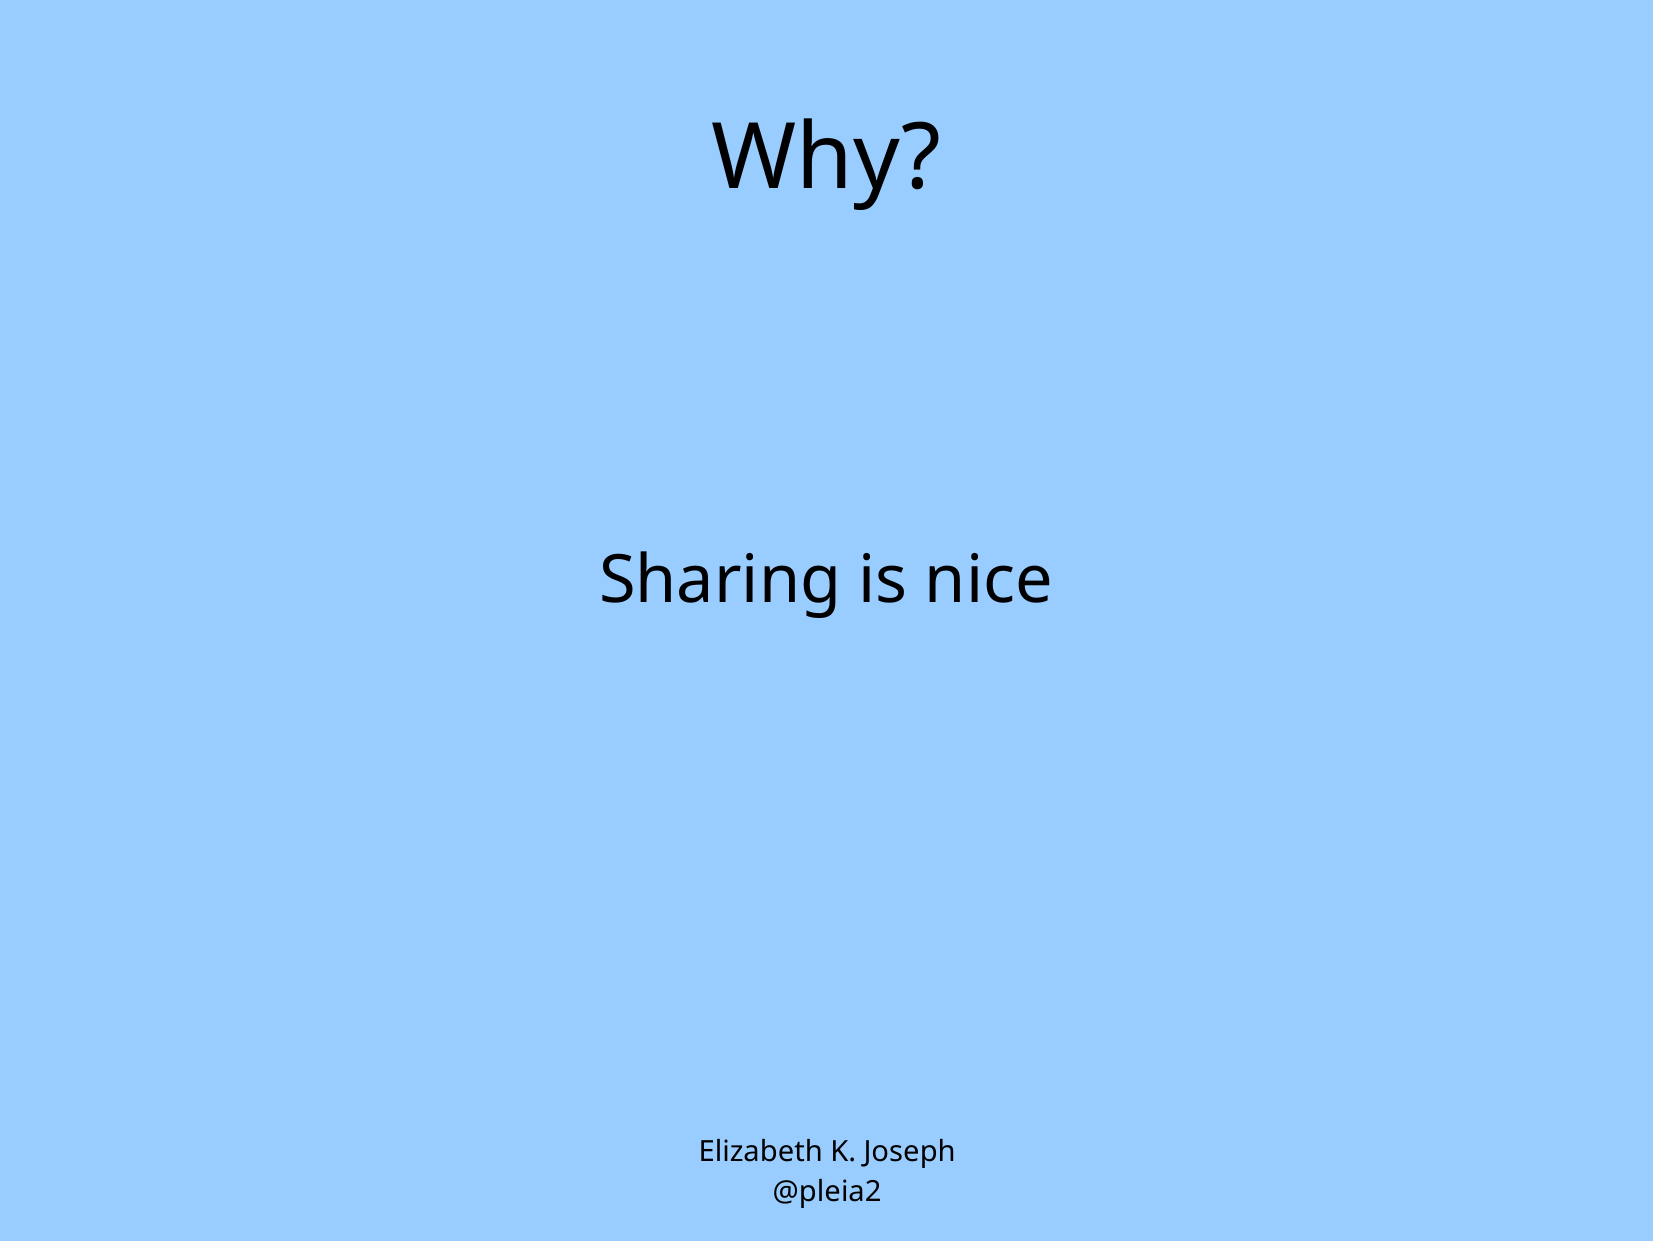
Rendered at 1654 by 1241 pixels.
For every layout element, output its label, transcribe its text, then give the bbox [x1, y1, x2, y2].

title Why? [82, 49, 1571, 257]
list Sharing is nice [82, 290, 1571, 1010]
